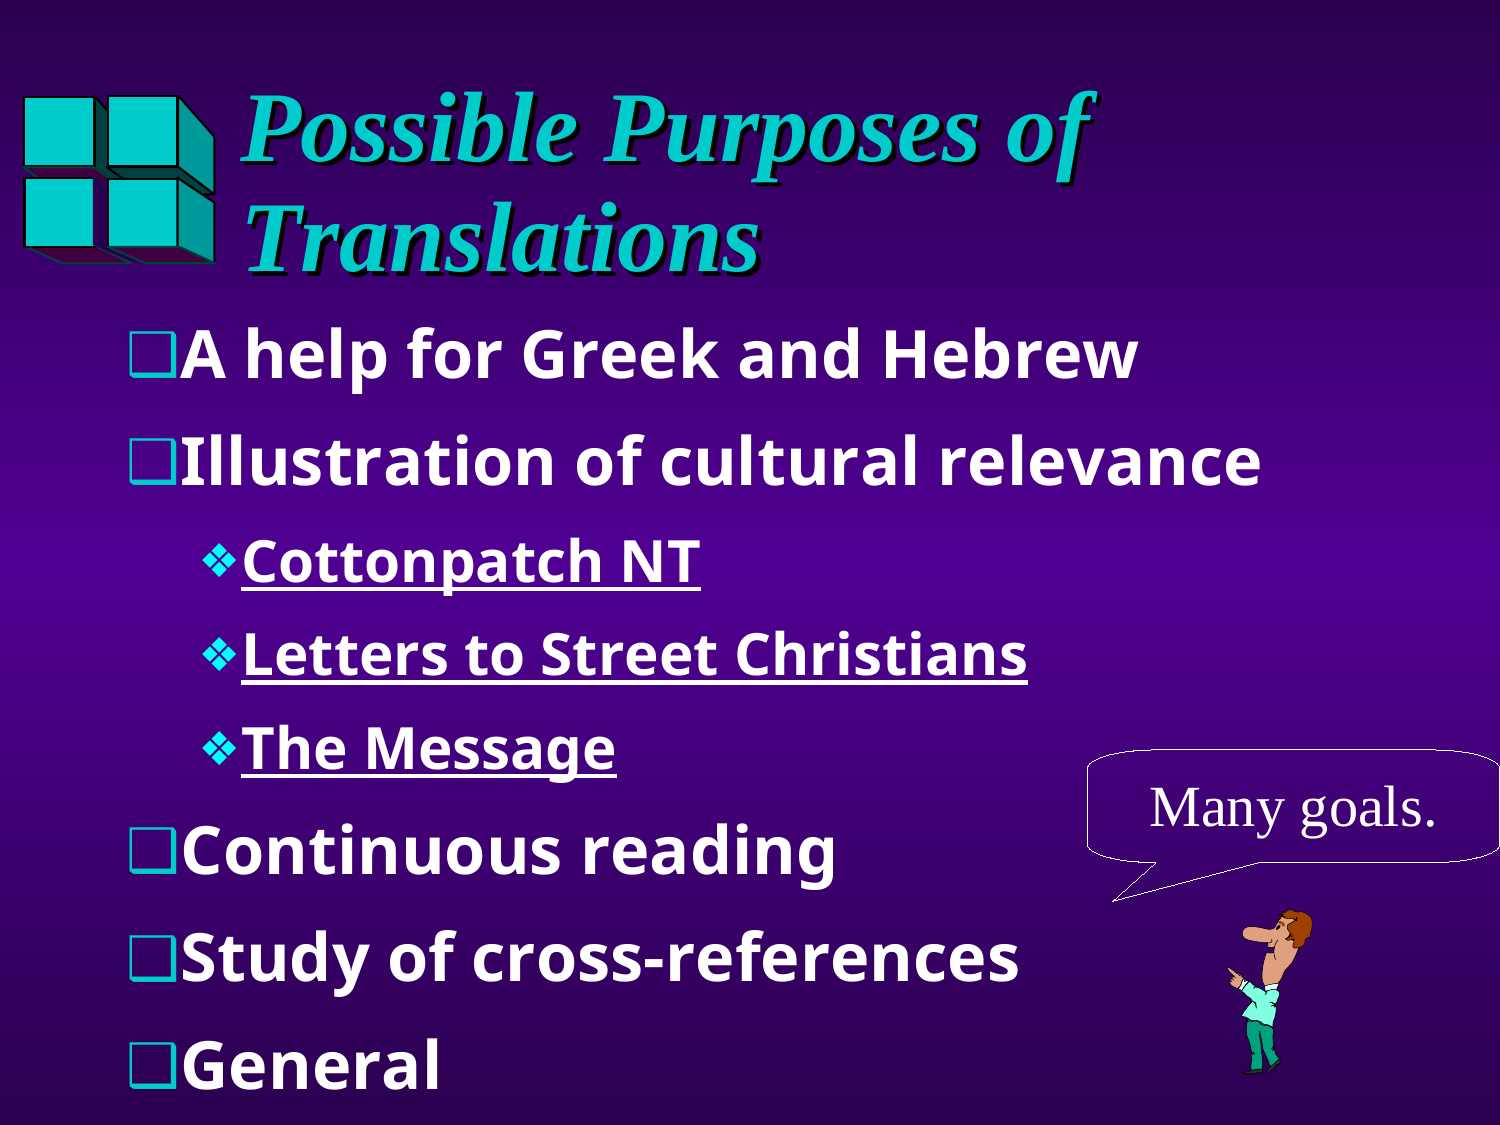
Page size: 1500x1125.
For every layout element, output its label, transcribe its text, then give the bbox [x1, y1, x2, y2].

list A help for Greek and Hebrew Illustration of cultural relevance Cottonpatch NT Letters to Street Christians The Message Continuous reading Study of cross-references General [112, 299, 1388, 1023]
text_box Many goals. [1087, 749, 1500, 902]
chart [1226, 909, 1314, 1075]
title Possible Purposes of Translations [224, 64, 1388, 299]
